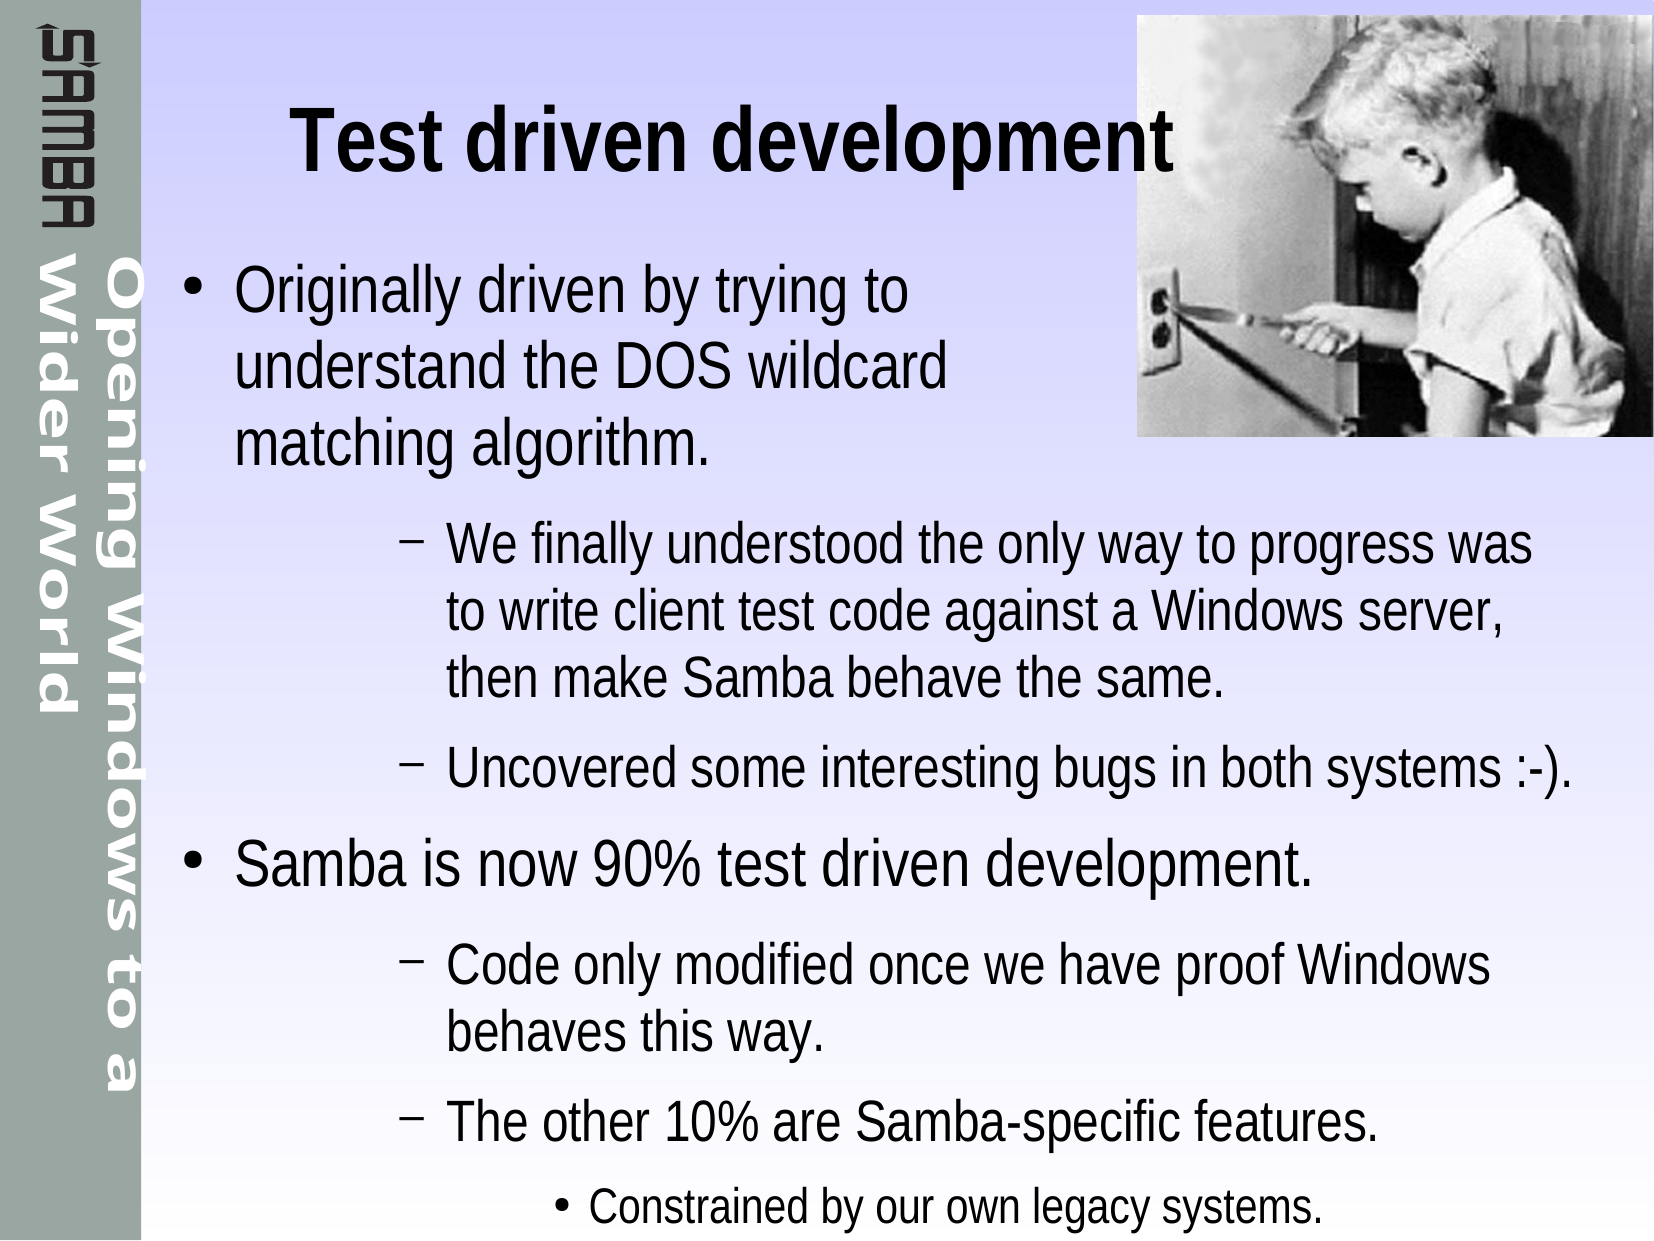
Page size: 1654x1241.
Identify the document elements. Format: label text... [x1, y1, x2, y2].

picture [1137, 15, 1654, 437]
title Test driven development [173, 34, 1292, 242]
list Originally driven by trying to understand the DOS wildcard matching algorithm. We finally understood the only way to progress was to write client test code against a Windows server, then make Samba behave the same. Uncovered some interesting bugs in both systems :-). Samba is now 90% test driven development. Code only modified once we have proof Windows behaves this way. The other 10% are Samba-specific features. Constrained by our own legacy systems. [163, 249, 1576, 1224]
